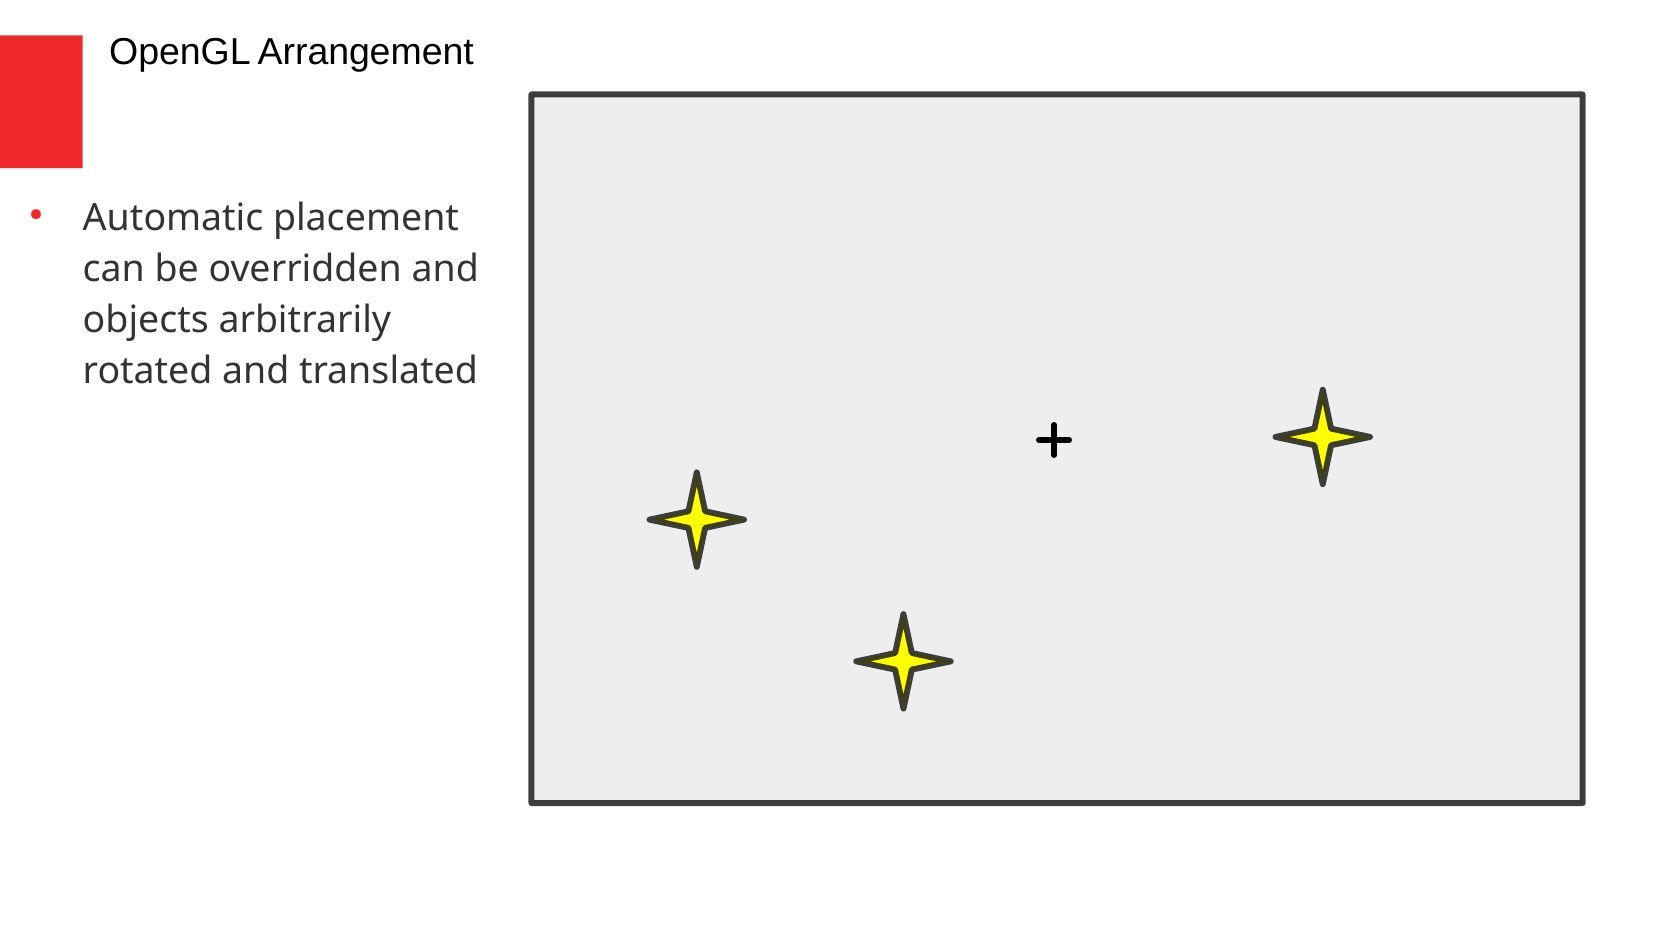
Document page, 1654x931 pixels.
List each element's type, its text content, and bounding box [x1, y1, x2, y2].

list Automatic placement can be overridden and objects arbitrarily rotated and translated [11, 190, 508, 863]
text_box OpenGL Arrangement [94, 23, 508, 110]
text_box [531, 94, 1583, 804]
